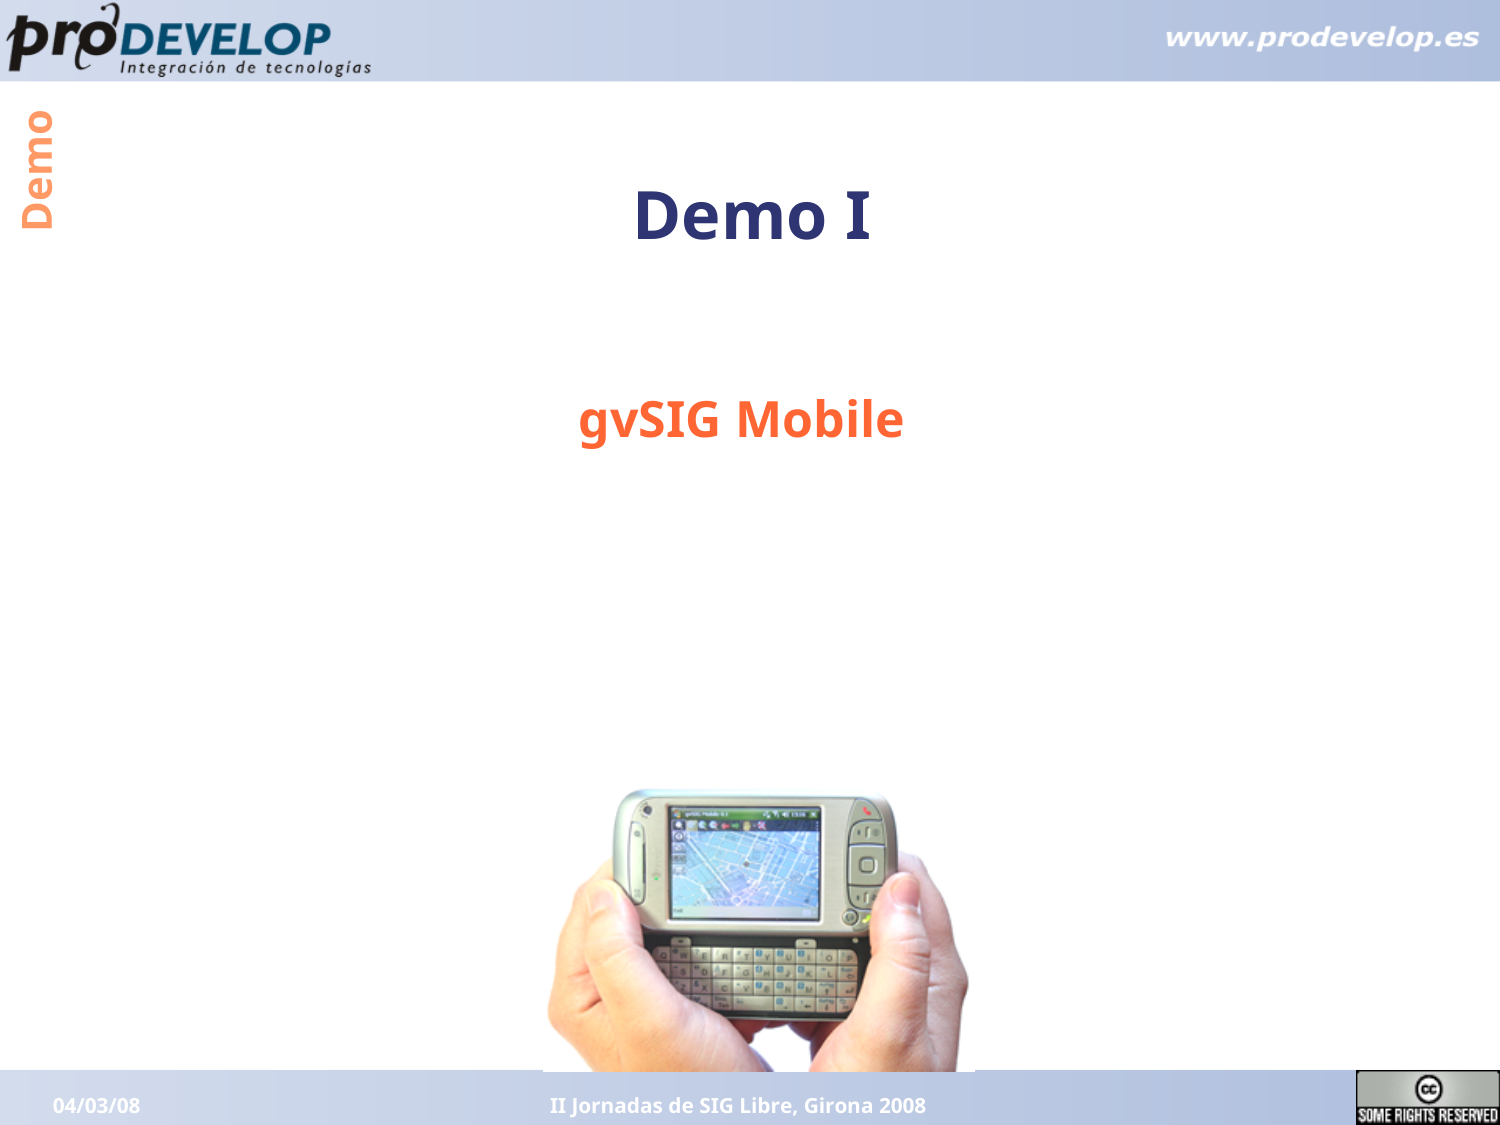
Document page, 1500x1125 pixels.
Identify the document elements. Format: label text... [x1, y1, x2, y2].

title Demo I [76, 119, 1427, 308]
list gvSIG Mobile [578, 383, 1022, 532]
title Demo [0, 76, 72, 266]
picture [0, 0, 1500, 1125]
